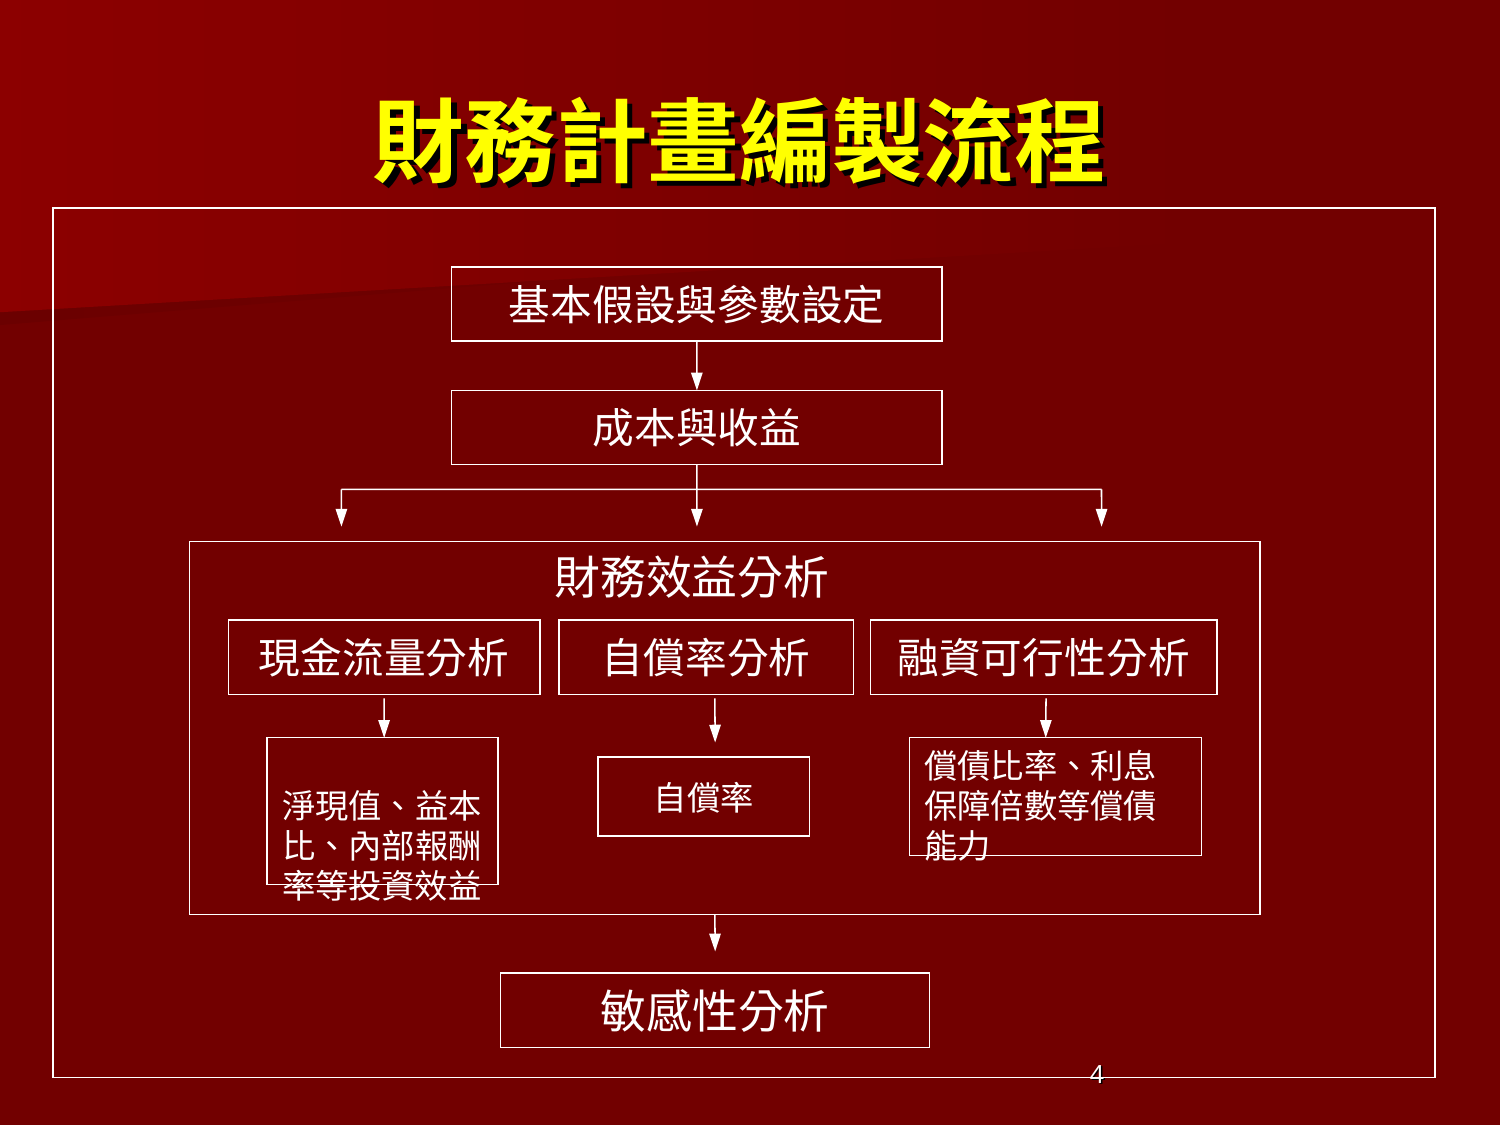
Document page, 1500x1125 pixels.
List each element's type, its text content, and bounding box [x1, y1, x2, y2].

text_box 償債比率、利息保障倍數等償債能力 [910, 738, 1202, 855]
title 財務計畫編製流程 [75, 45, 1426, 233]
text_box 現金流量分析 [228, 620, 540, 694]
text_box 敏感性分析 [501, 973, 930, 1047]
text_box 自償率分析 [559, 620, 853, 694]
text_box 融資可行性分析 [871, 620, 1217, 694]
text_box 自償率 [598, 757, 810, 836]
text_box [1074, 1078, 1426, 1101]
text_box 基本假設與參數設定 [452, 267, 942, 341]
text_box 財務效益分析 [540, 542, 883, 620]
text_box 淨現值、益本比、內部報酬率等投資效益 [267, 738, 498, 884]
text_box [1074, 1025, 1426, 1077]
text_box 成本與收益 [452, 390, 942, 464]
